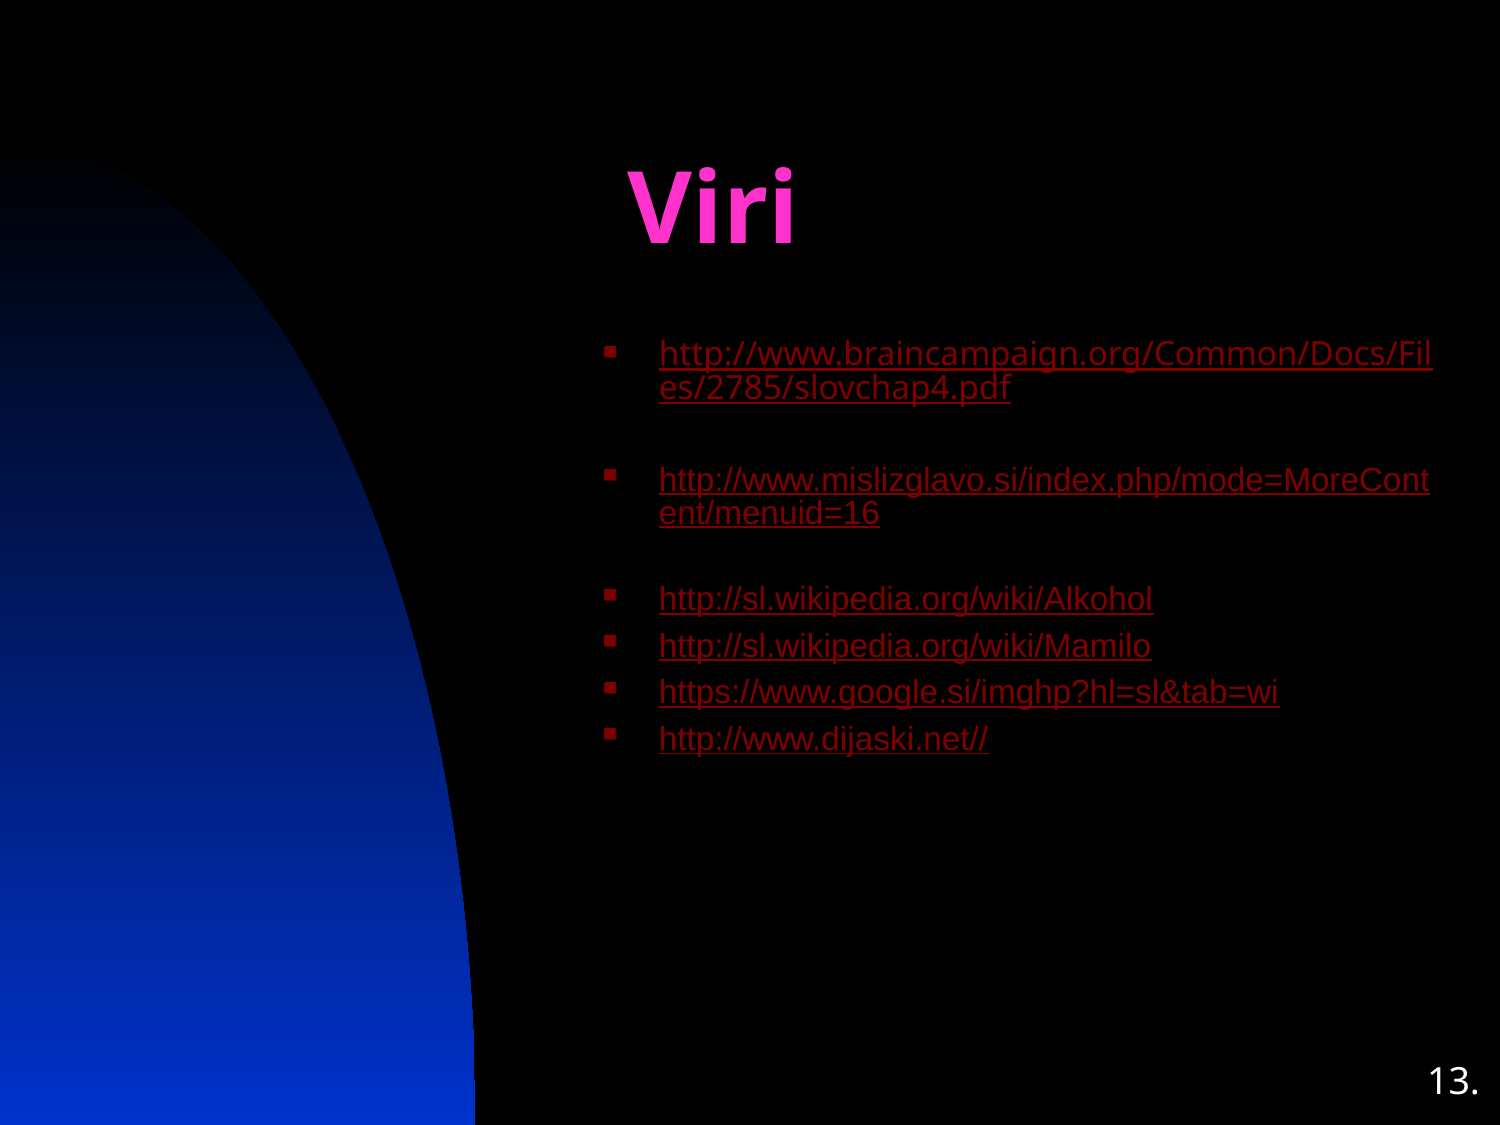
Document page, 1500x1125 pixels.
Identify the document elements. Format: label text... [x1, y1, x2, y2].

list http://www.braincampaign.org/Common/Docs/Files/2785/slovchap4.pdf http://www.mislizglavo.si/index.php/mode=MoreContent/menuid=16 http://sl.wikipedia.org/wiki/Alkohol http://sl.wikipedia.org/wiki/Mamilo https://www.google.si/imghp?hl=sl&tab=wi http://www.dijaski.net// [587, 324, 1463, 1000]
title Viri [612, 125, 1500, 313]
text_box 13. [1412, 1049, 1500, 1110]
